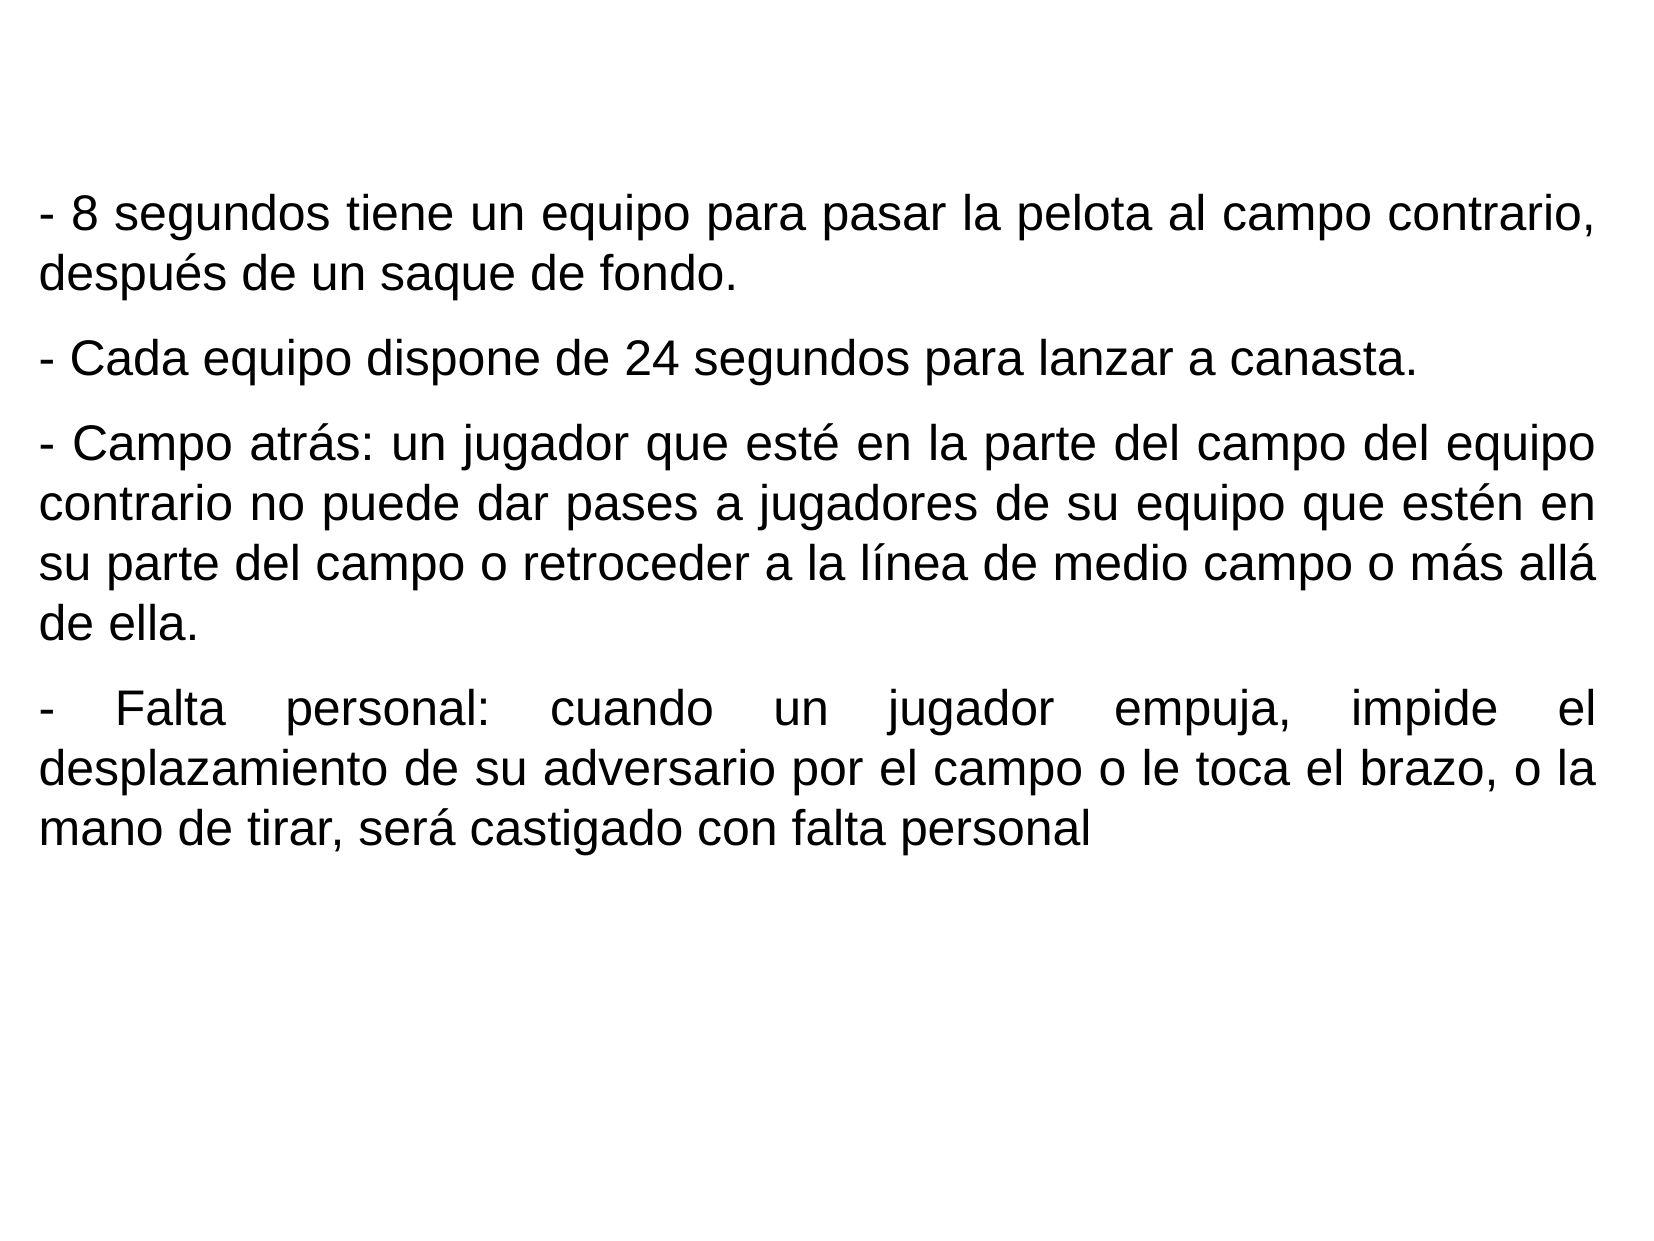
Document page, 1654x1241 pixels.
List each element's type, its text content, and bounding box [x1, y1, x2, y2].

text_box - 8 segundos tiene un equipo para pasar la pelota al campo contrario, después de un saque de fondo. - Cada equipo dispone de 24 segundos para lanzar a canasta. - Campo atrás: un jugador que esté en la parte del campo del equipo contrario no puede dar pases a jugadores de su equipo que estén en su parte del campo o retroceder a la línea de medio campo o más allá de ella. - Falta personal: cuando un jugador empuja, impide el desplazamiento de su adversario por el campo o le toca el brazo, o la mano de tirar, será castigado con falta personal [24, 173, 1612, 863]
